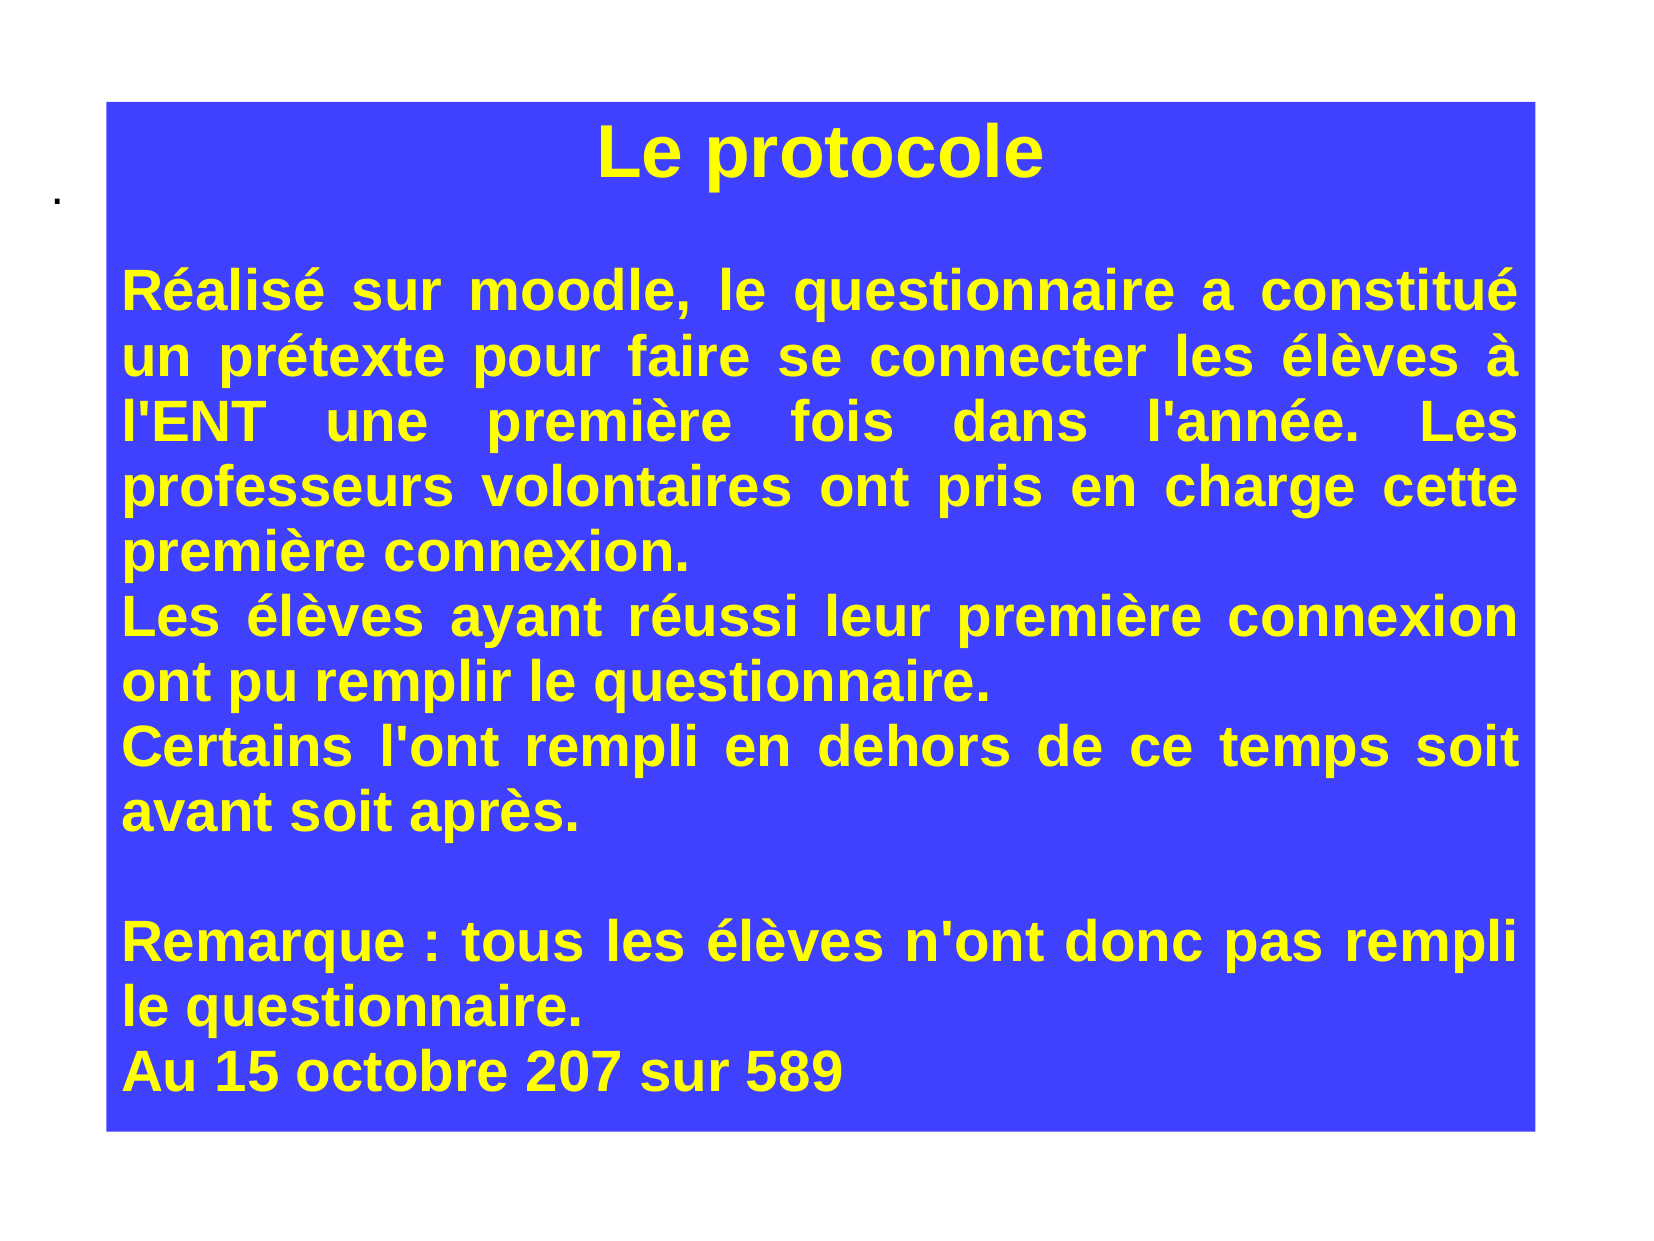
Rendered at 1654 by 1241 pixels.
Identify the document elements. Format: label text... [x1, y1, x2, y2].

text_box Le protocole Réalisé sur moodle, le questionnaire a constitué un prétexte pour faire se connecter les élèves à l'ENT une première fois dans l'année. Les professeurs volontaires ont pris en charge cette première connexion. Les élèves ayant réussi leur première connexion ont pu remplir le questionnaire. Certains l'ont rempli en dehors de ce temps soit avant soit après. Remarque : tous les élèves n'ont donc pas rempli le questionnaire. Au 15 octobre 207 sur 589 [106, 101, 1536, 1132]
text_box . [35, 152, 80, 223]
